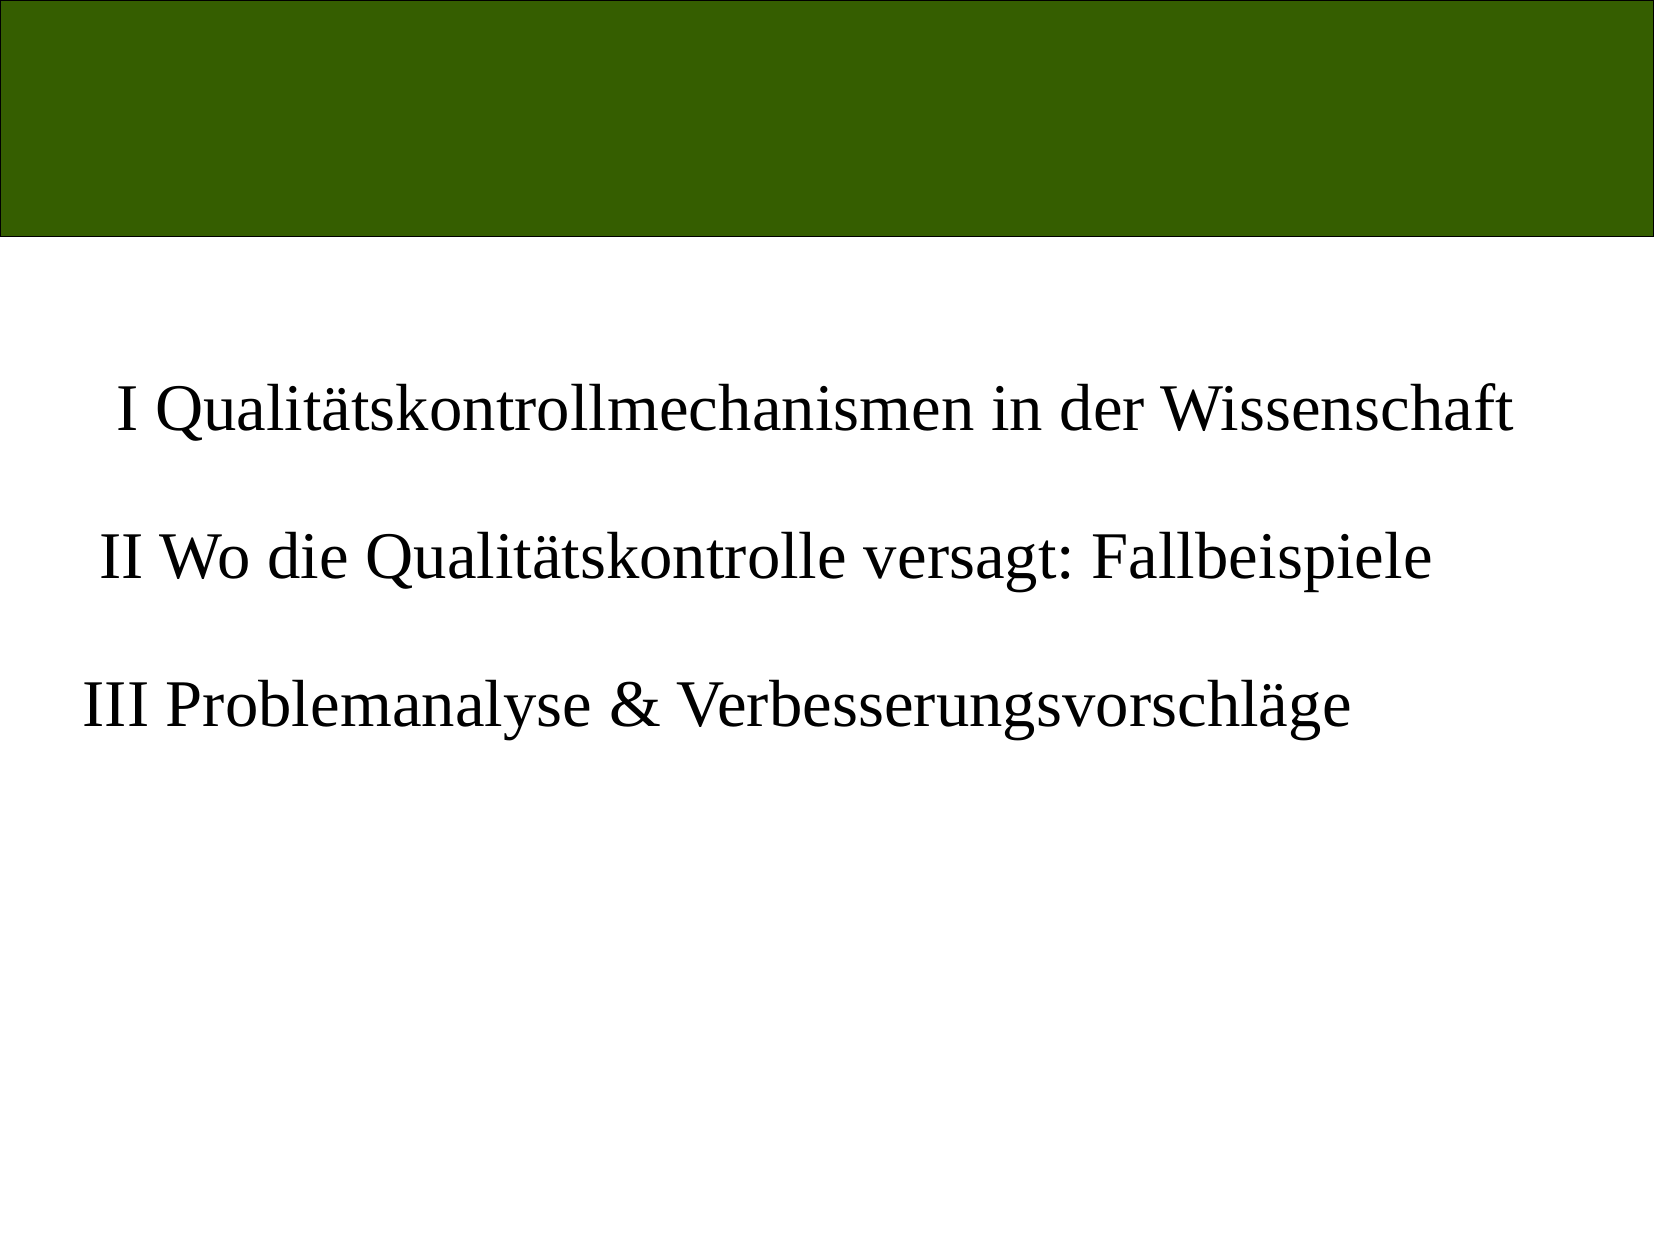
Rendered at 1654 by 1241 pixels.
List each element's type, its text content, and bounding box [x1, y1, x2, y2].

text_box [0, 0, 1654, 237]
subtitle I Qualitätskontrollmechanismen in der Wissenschaft II Wo die Qualitätskontrolle versagt: Fallbeispiele III Problemanalyse & Verbesserungsvorschläge [82, 237, 1571, 1102]
